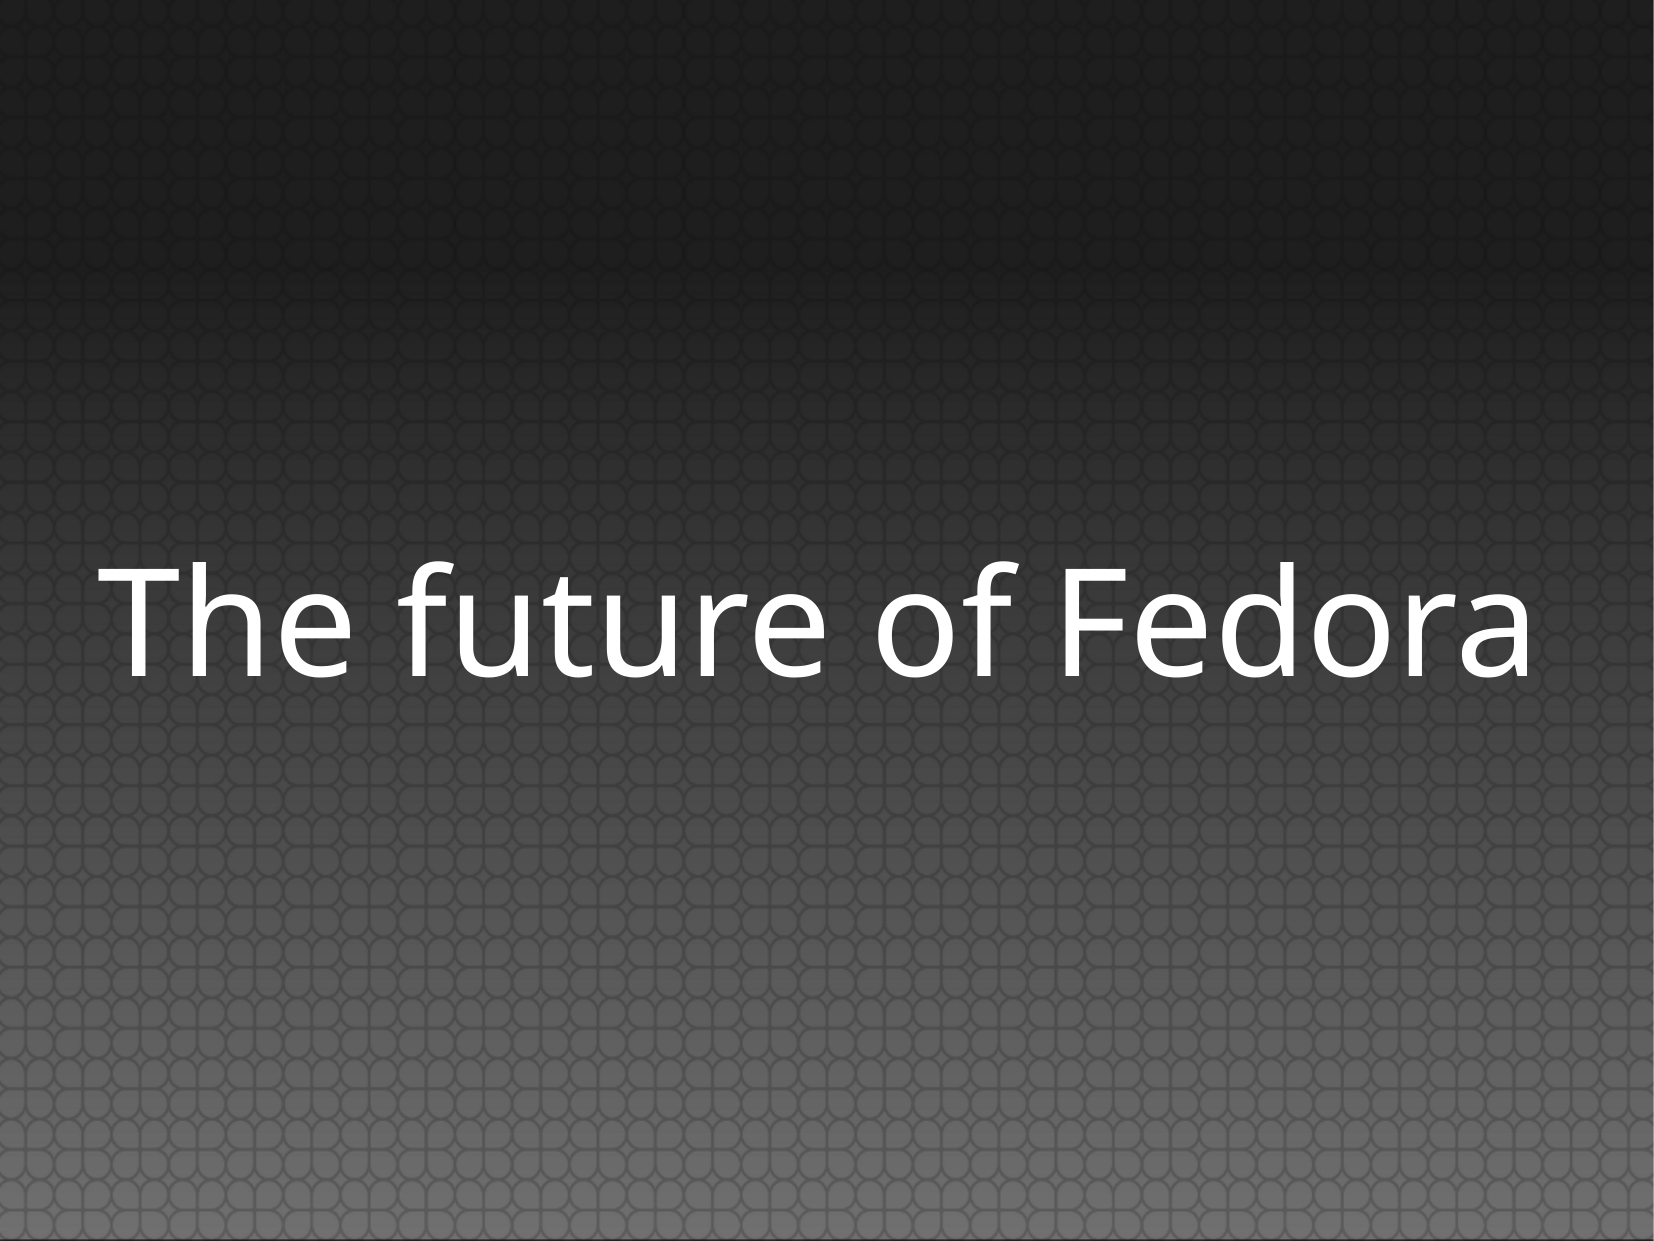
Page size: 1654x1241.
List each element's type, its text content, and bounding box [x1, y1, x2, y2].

title The future of Fedora [75, 466, 1564, 772]
picture [0, 0, 1654, 1241]
